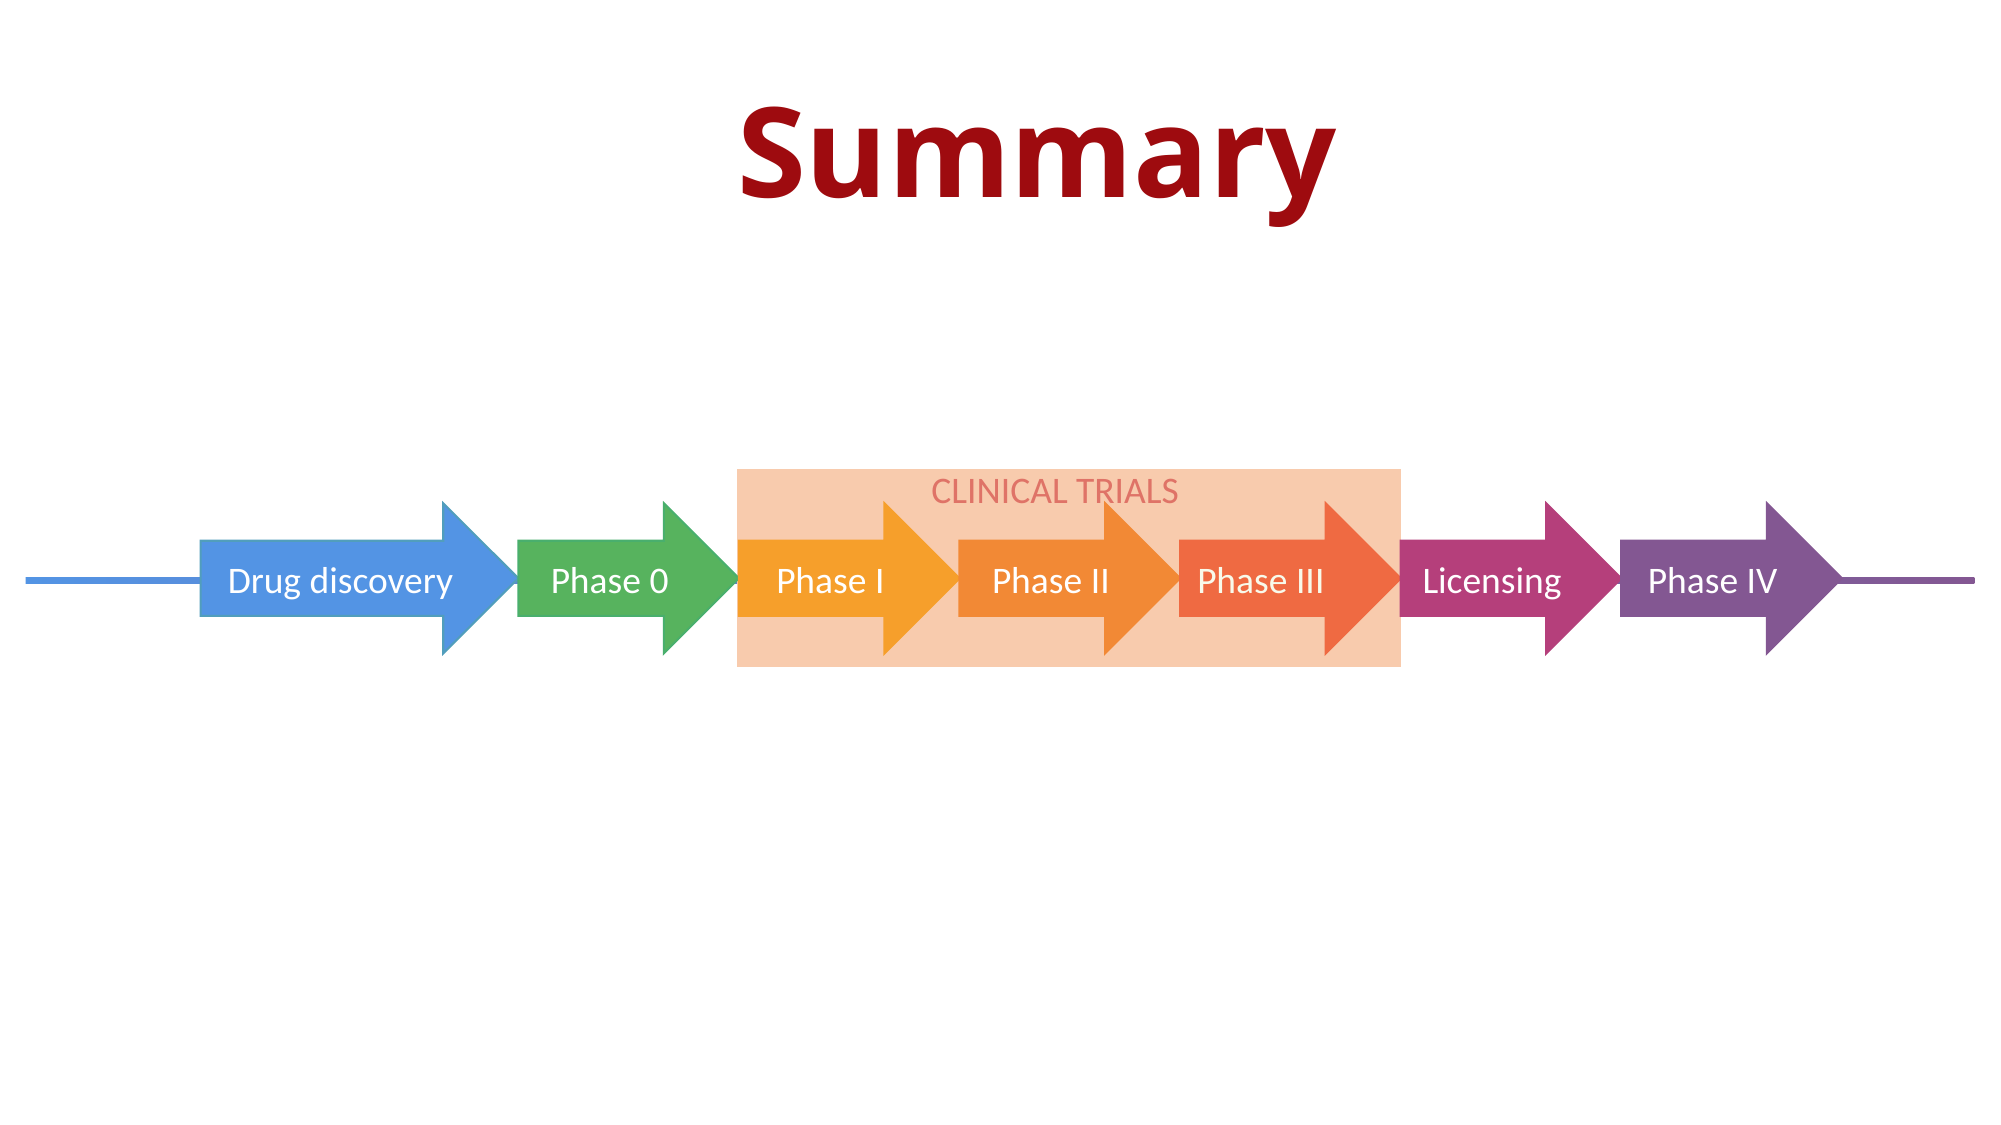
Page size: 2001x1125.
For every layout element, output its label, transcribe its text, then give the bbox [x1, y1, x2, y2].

text_box [737, 469, 1105, 576]
text_box Phase 0 [518, 503, 738, 654]
text_box [26, 577, 200, 583]
text_box CLINICAL TRIALS [916, 458, 1197, 519]
text_box Licensing [1400, 503, 1621, 654]
text_box Phase I [738, 503, 959, 654]
text_box Phase II [959, 519, 1180, 654]
text_box Drug discovery [200, 503, 518, 654]
text_box [1839, 577, 1974, 583]
text_box Summary [478, 100, 1597, 228]
text_box Phase IV [1621, 503, 1842, 654]
text_box Phase III [1182, 548, 1340, 608]
text_box [736, 469, 1401, 667]
